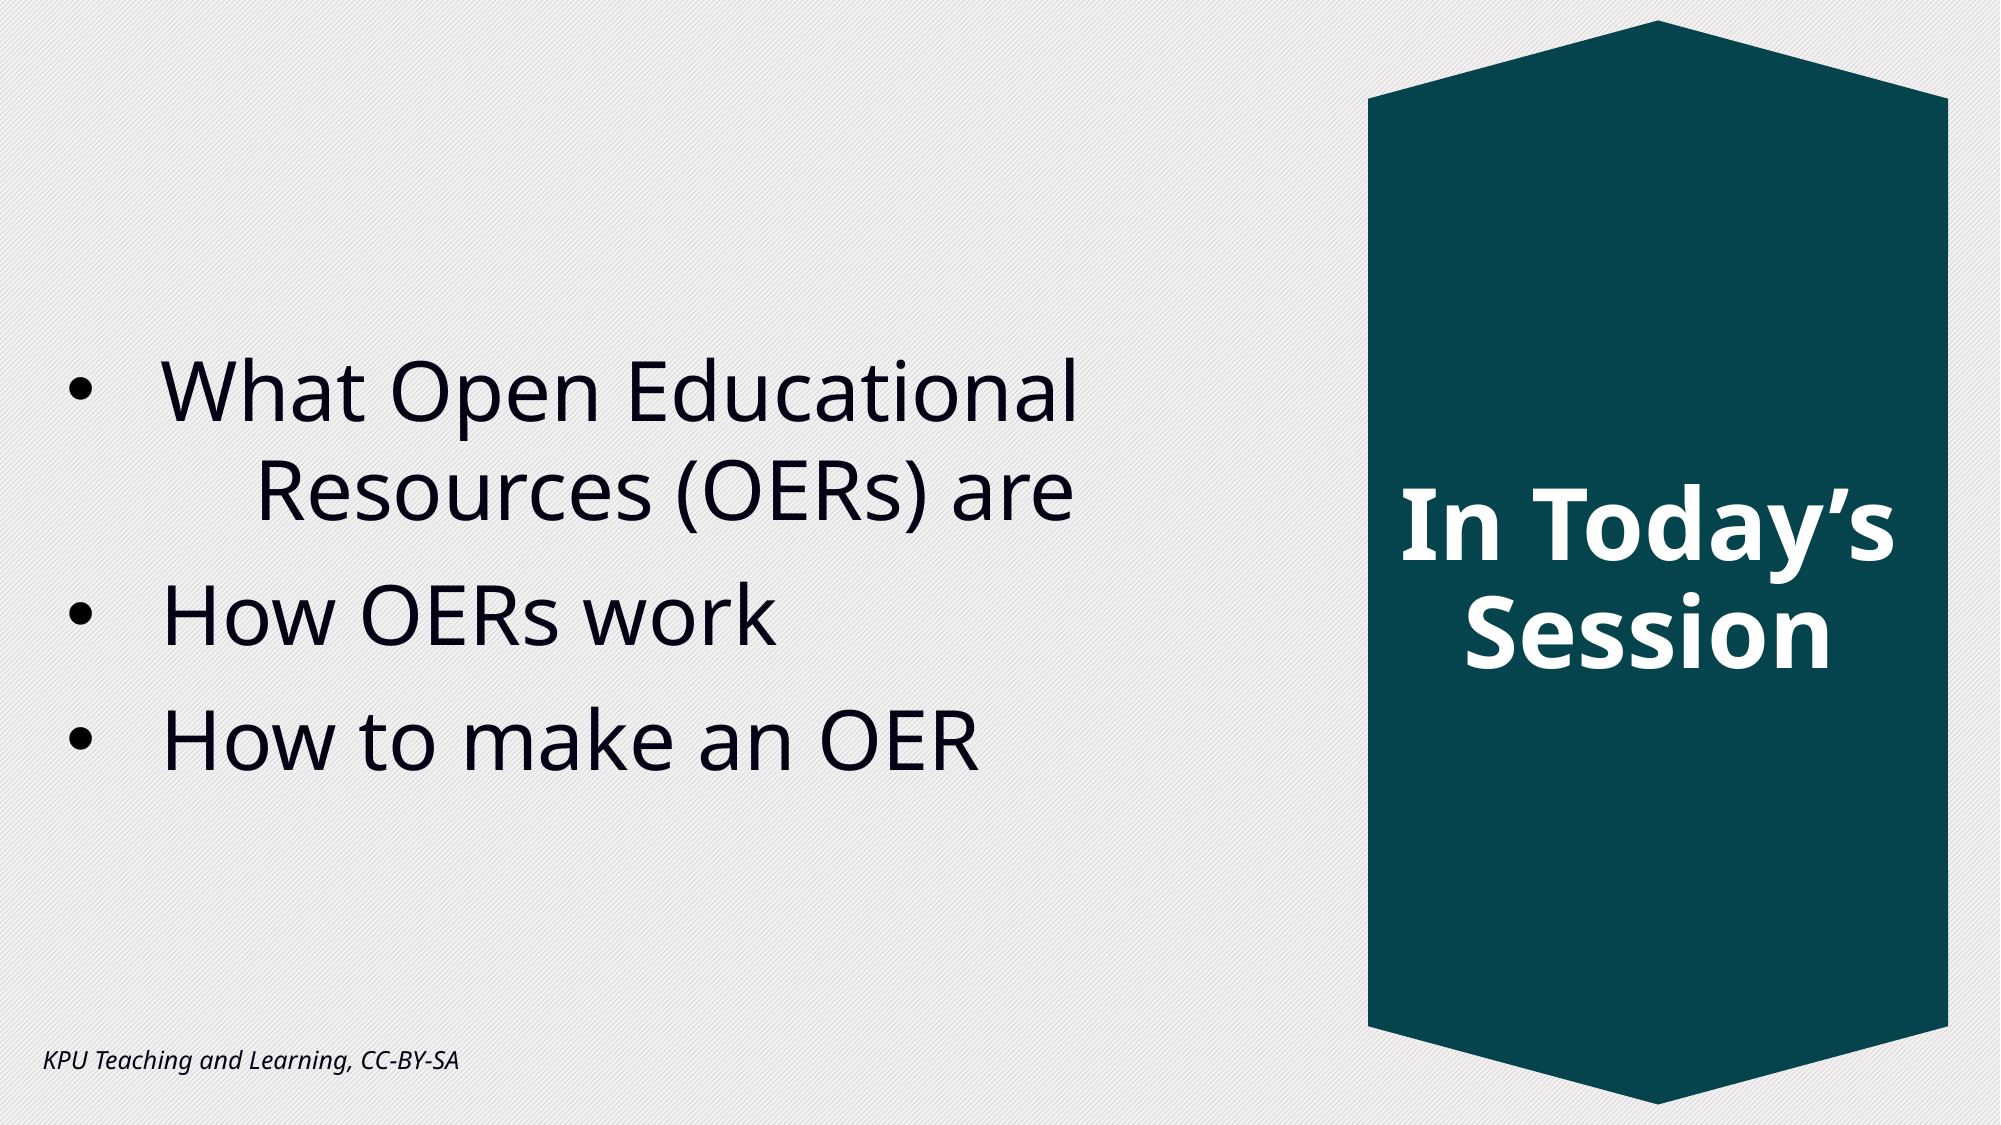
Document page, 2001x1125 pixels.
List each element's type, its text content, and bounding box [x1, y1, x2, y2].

title In Today’s Session [1368, 466, 1931, 646]
text_box KPU Teaching and Learning, CC-BY-SA [27, 1029, 1155, 1090]
list What Open Educational Resources (OERs) are How OERs work How to make an OER [51, 144, 1284, 981]
